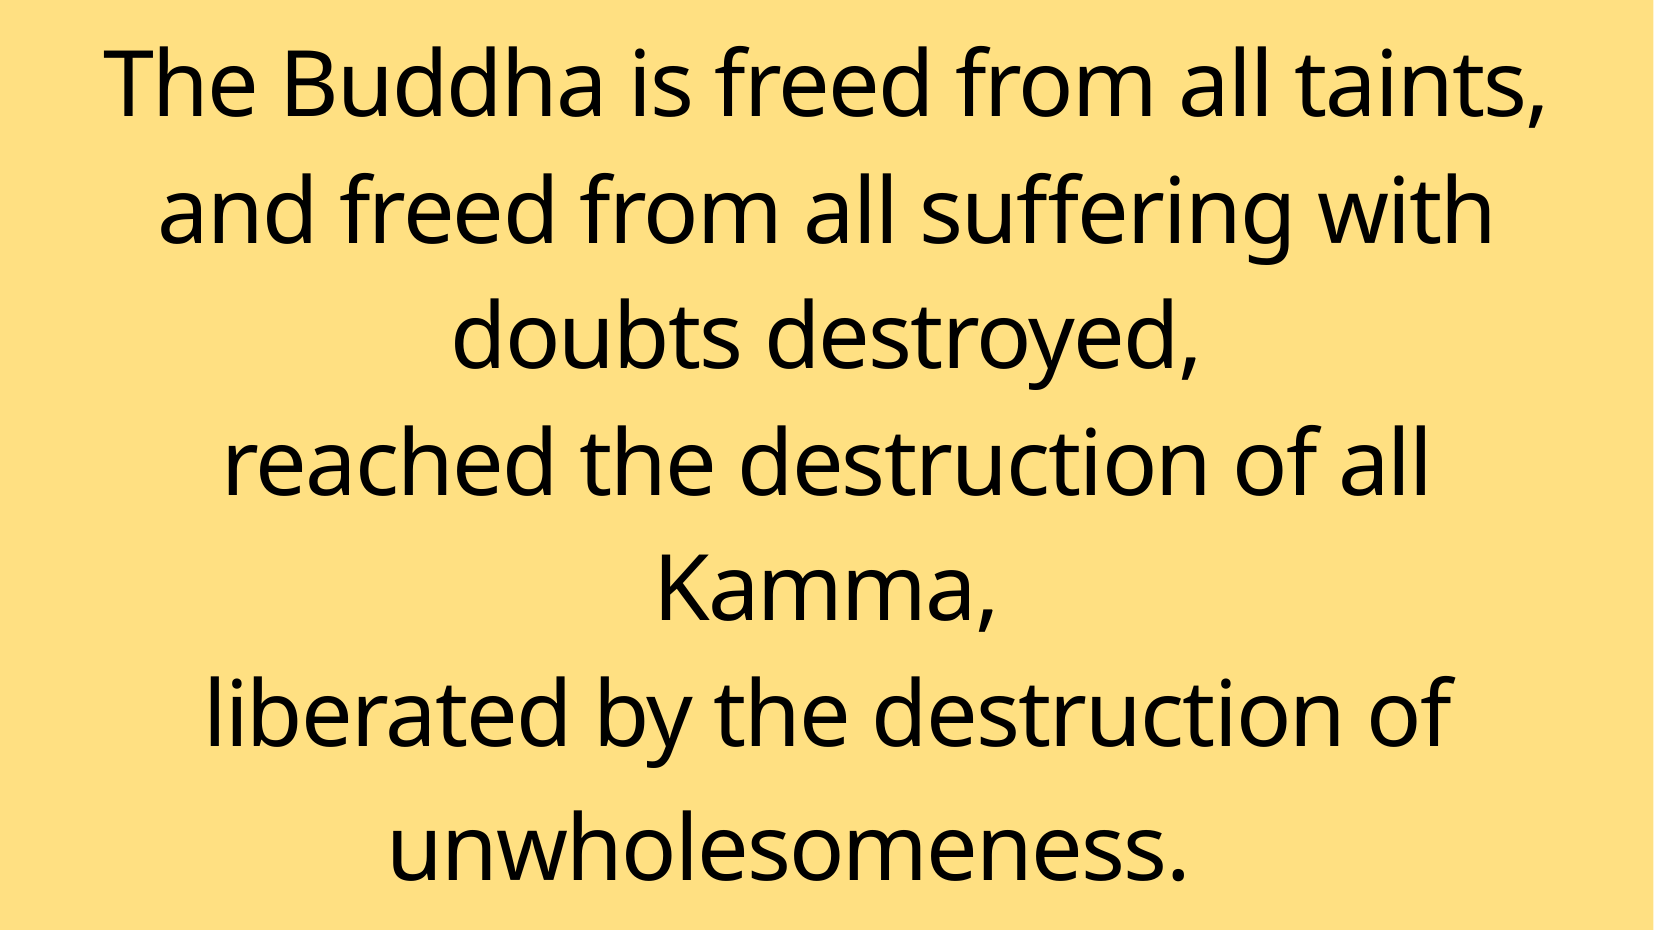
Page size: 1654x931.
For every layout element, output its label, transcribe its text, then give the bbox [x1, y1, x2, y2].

subtitle The Buddha is freed from all taints, and freed from all suffering with doubts destroyed, reached the destruction of all Kamma, liberated by the destruction of unwholesomeness. [82, 0, 1571, 931]
